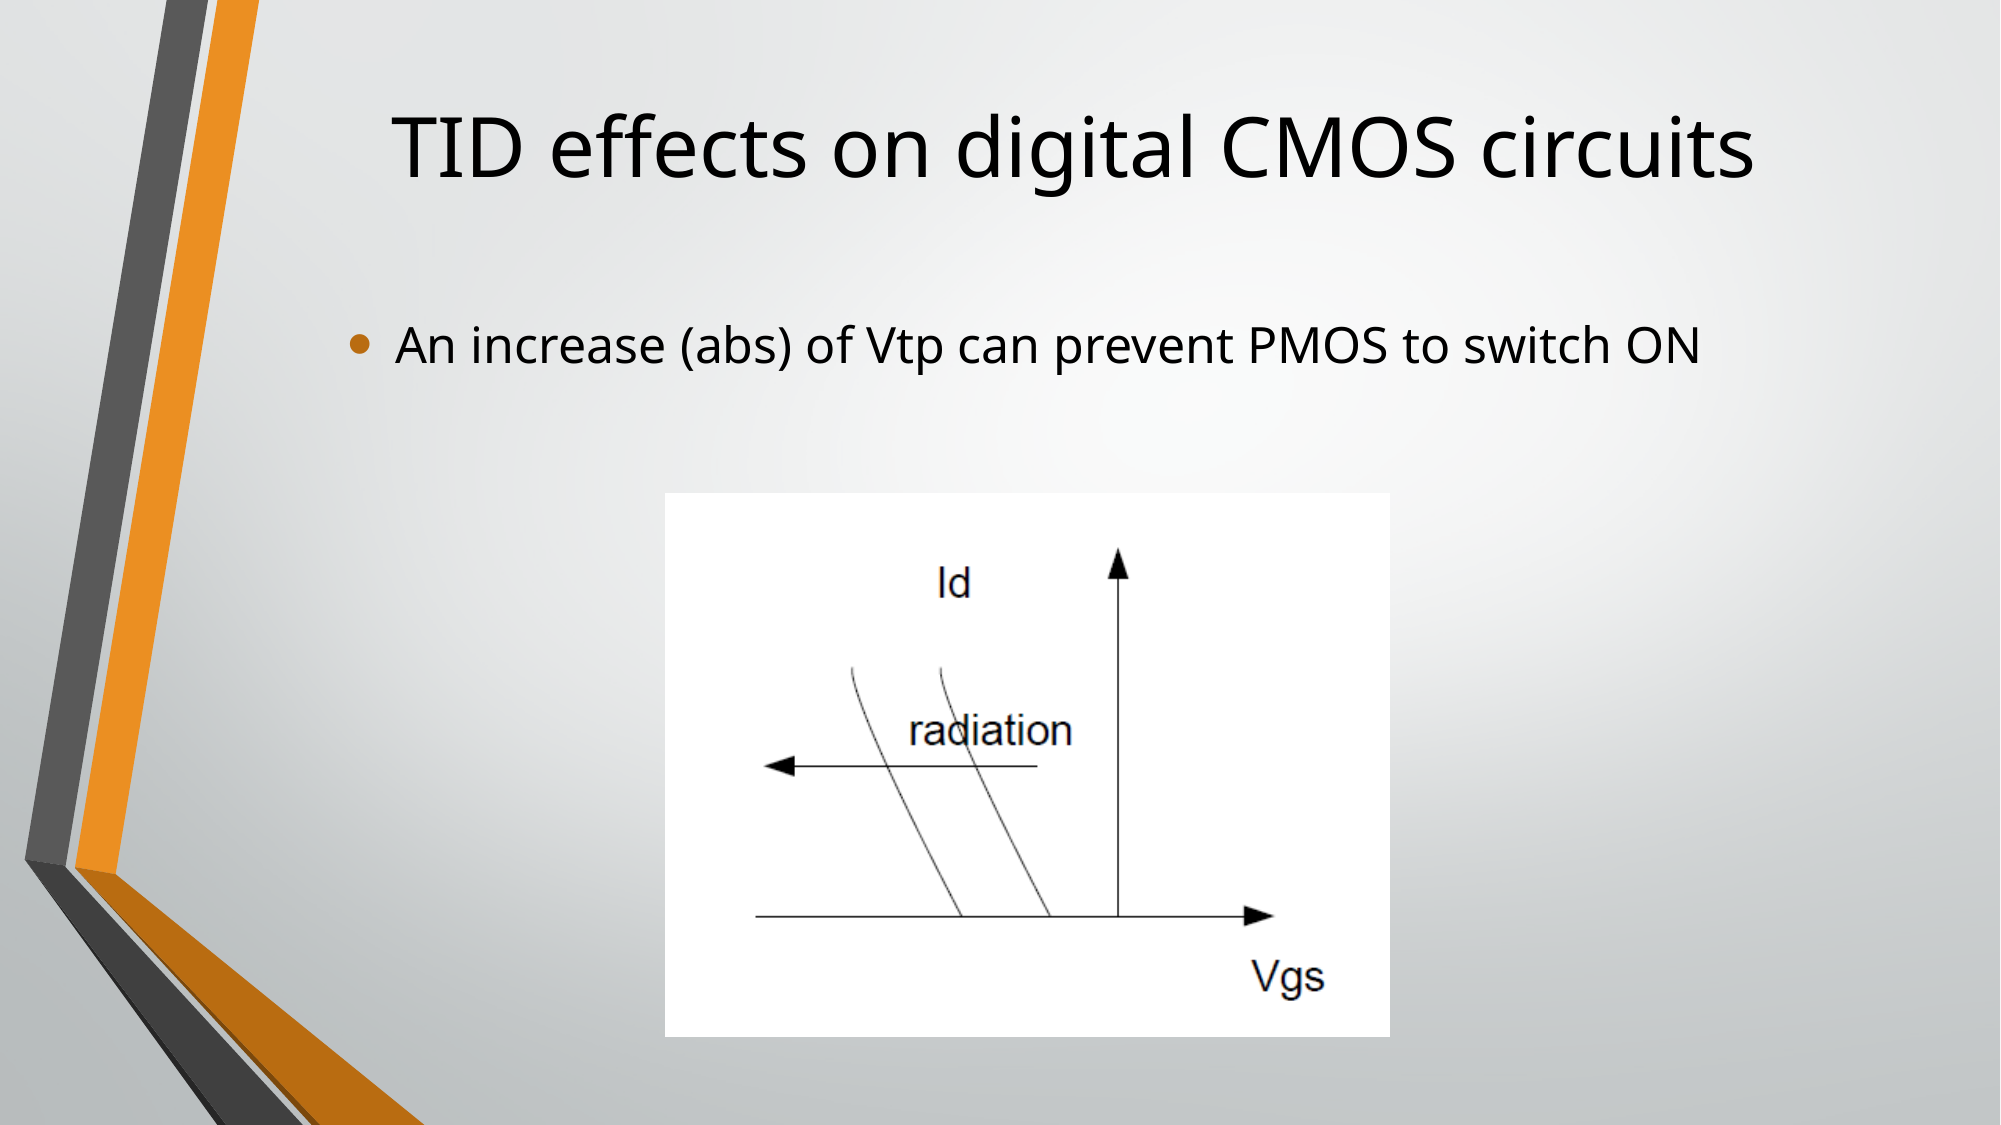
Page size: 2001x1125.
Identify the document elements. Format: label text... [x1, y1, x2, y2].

list An increase (abs) of Vtp can prevent PMOS to switch ON [333, 192, 1943, 494]
picture [665, 494, 1390, 1037]
title TID effects on digital CMOS circuits [253, 0, 1897, 288]
